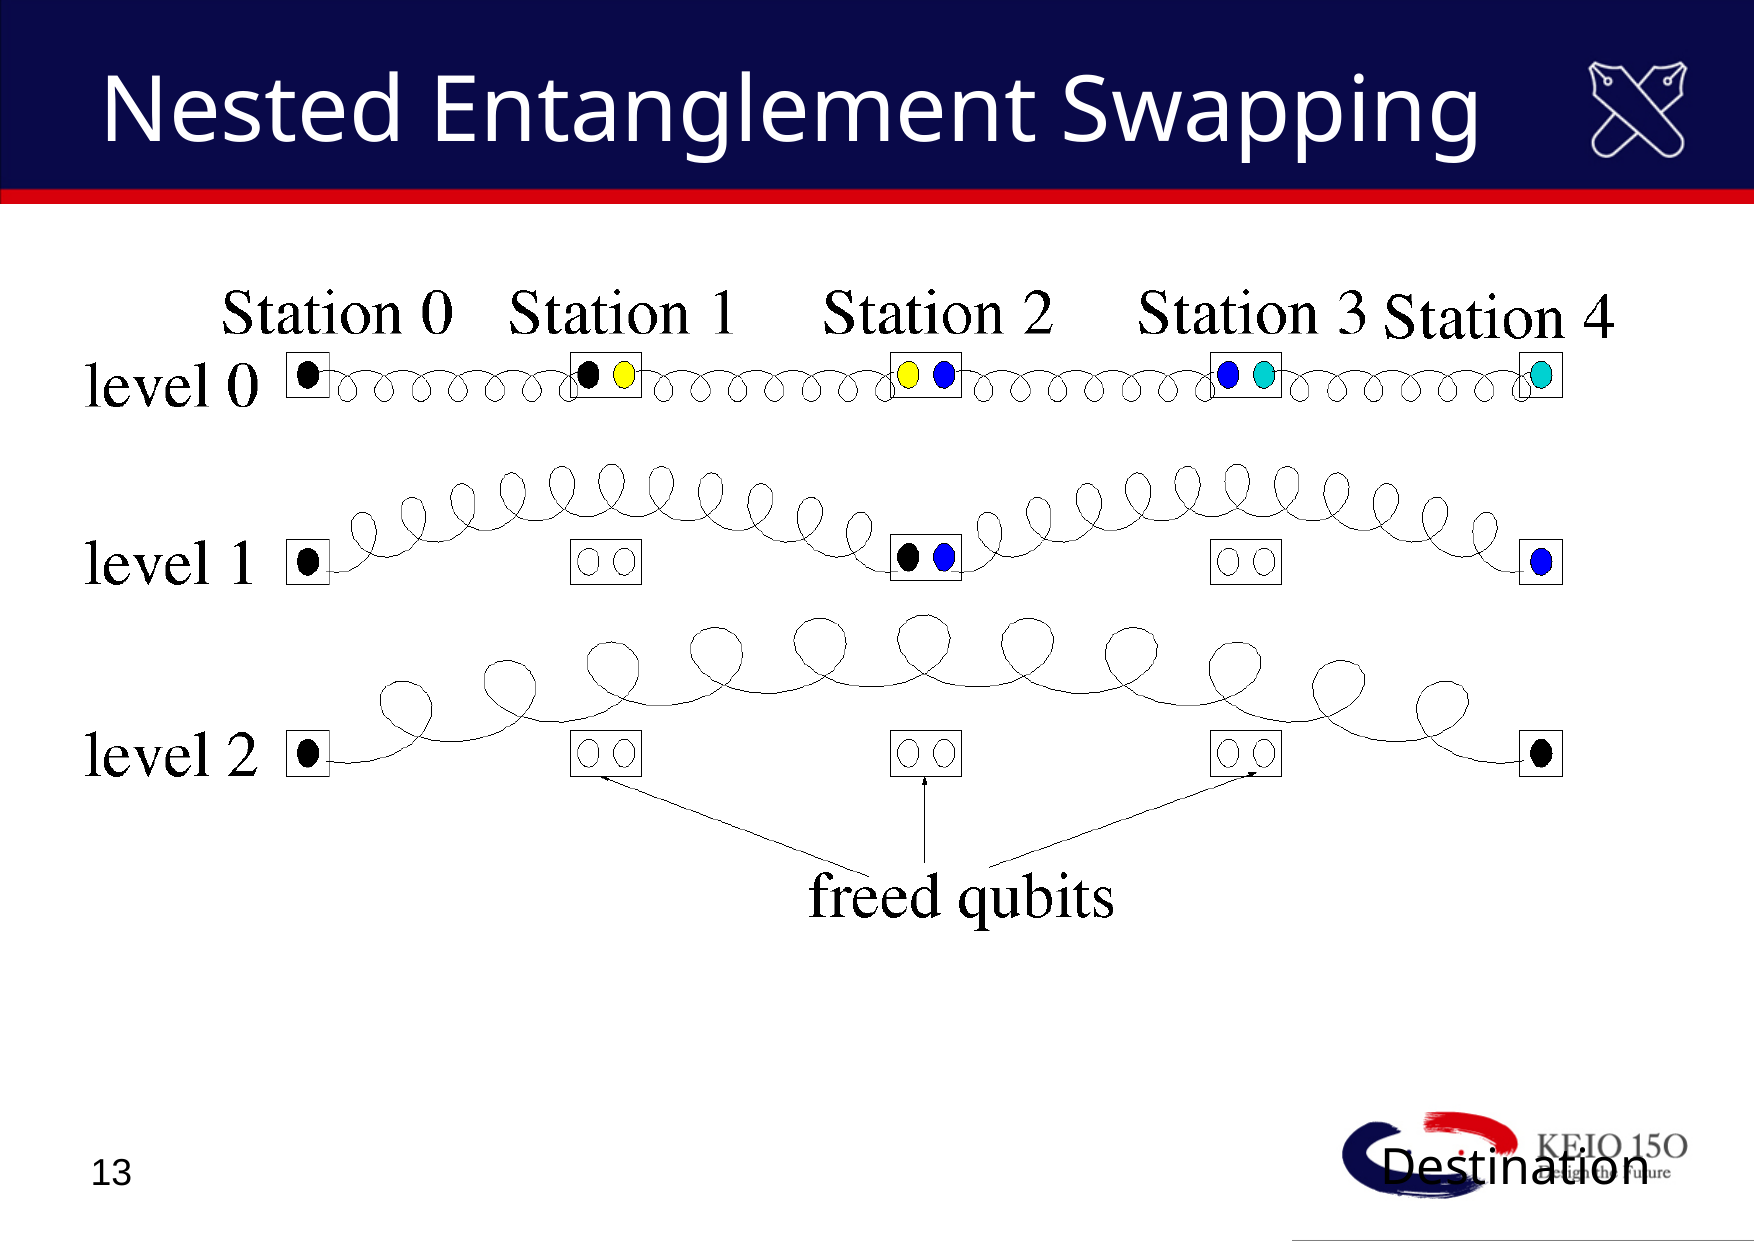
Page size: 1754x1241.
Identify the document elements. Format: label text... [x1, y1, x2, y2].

picture [62, 241, 1638, 995]
title Nested Entanglement Swapping [99, 2, 1598, 210]
text_box Destination [1365, 1123, 1663, 1197]
picture [0, 0, 1754, 204]
picture [1292, 1064, 1754, 1241]
